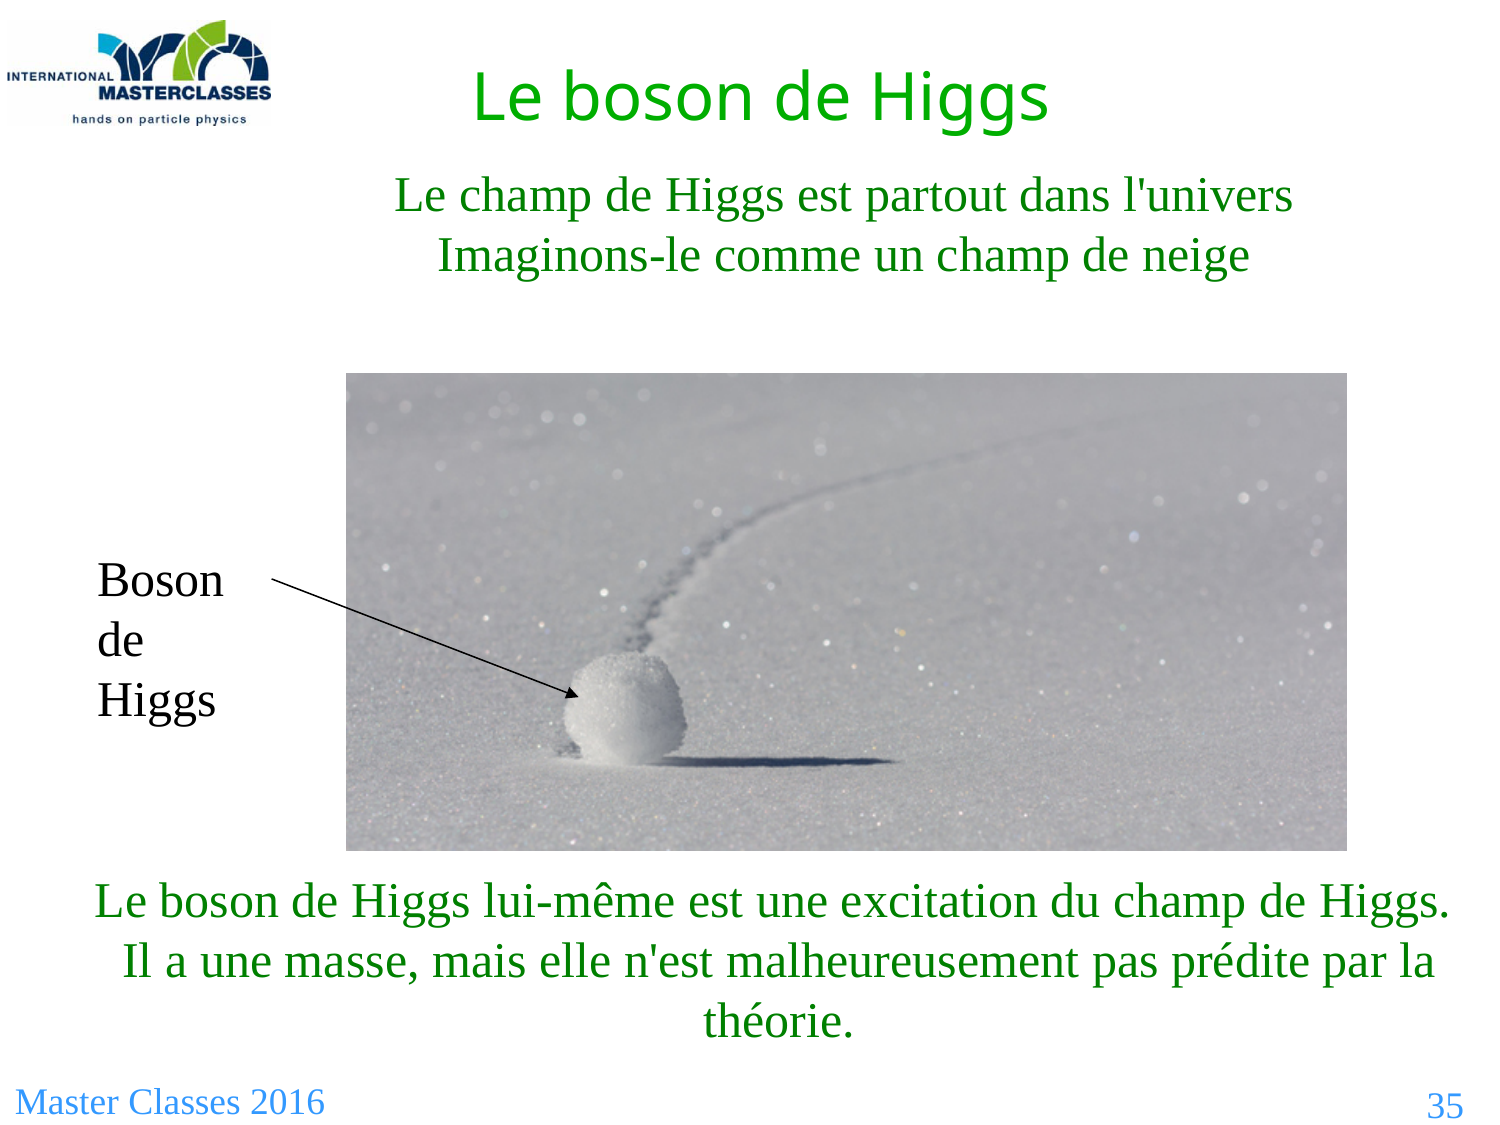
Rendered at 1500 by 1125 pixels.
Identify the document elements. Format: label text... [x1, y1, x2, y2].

title Le boson de Higgs [259, 0, 1263, 188]
text_box Le boson de Higgs lui-même est une excitation du champ de Higgs. Il a une masse, mais elle n'est malheureusement pas prédite par la théorie. [70, 860, 1489, 1096]
picture [2, 10, 259, 130]
picture [346, 373, 1347, 851]
text_box Boson de Higgs [82, 538, 284, 734]
text_box Le champ de Higgs est partout dans l'univers Imaginons-le comme un champ de neige [354, 153, 1335, 289]
